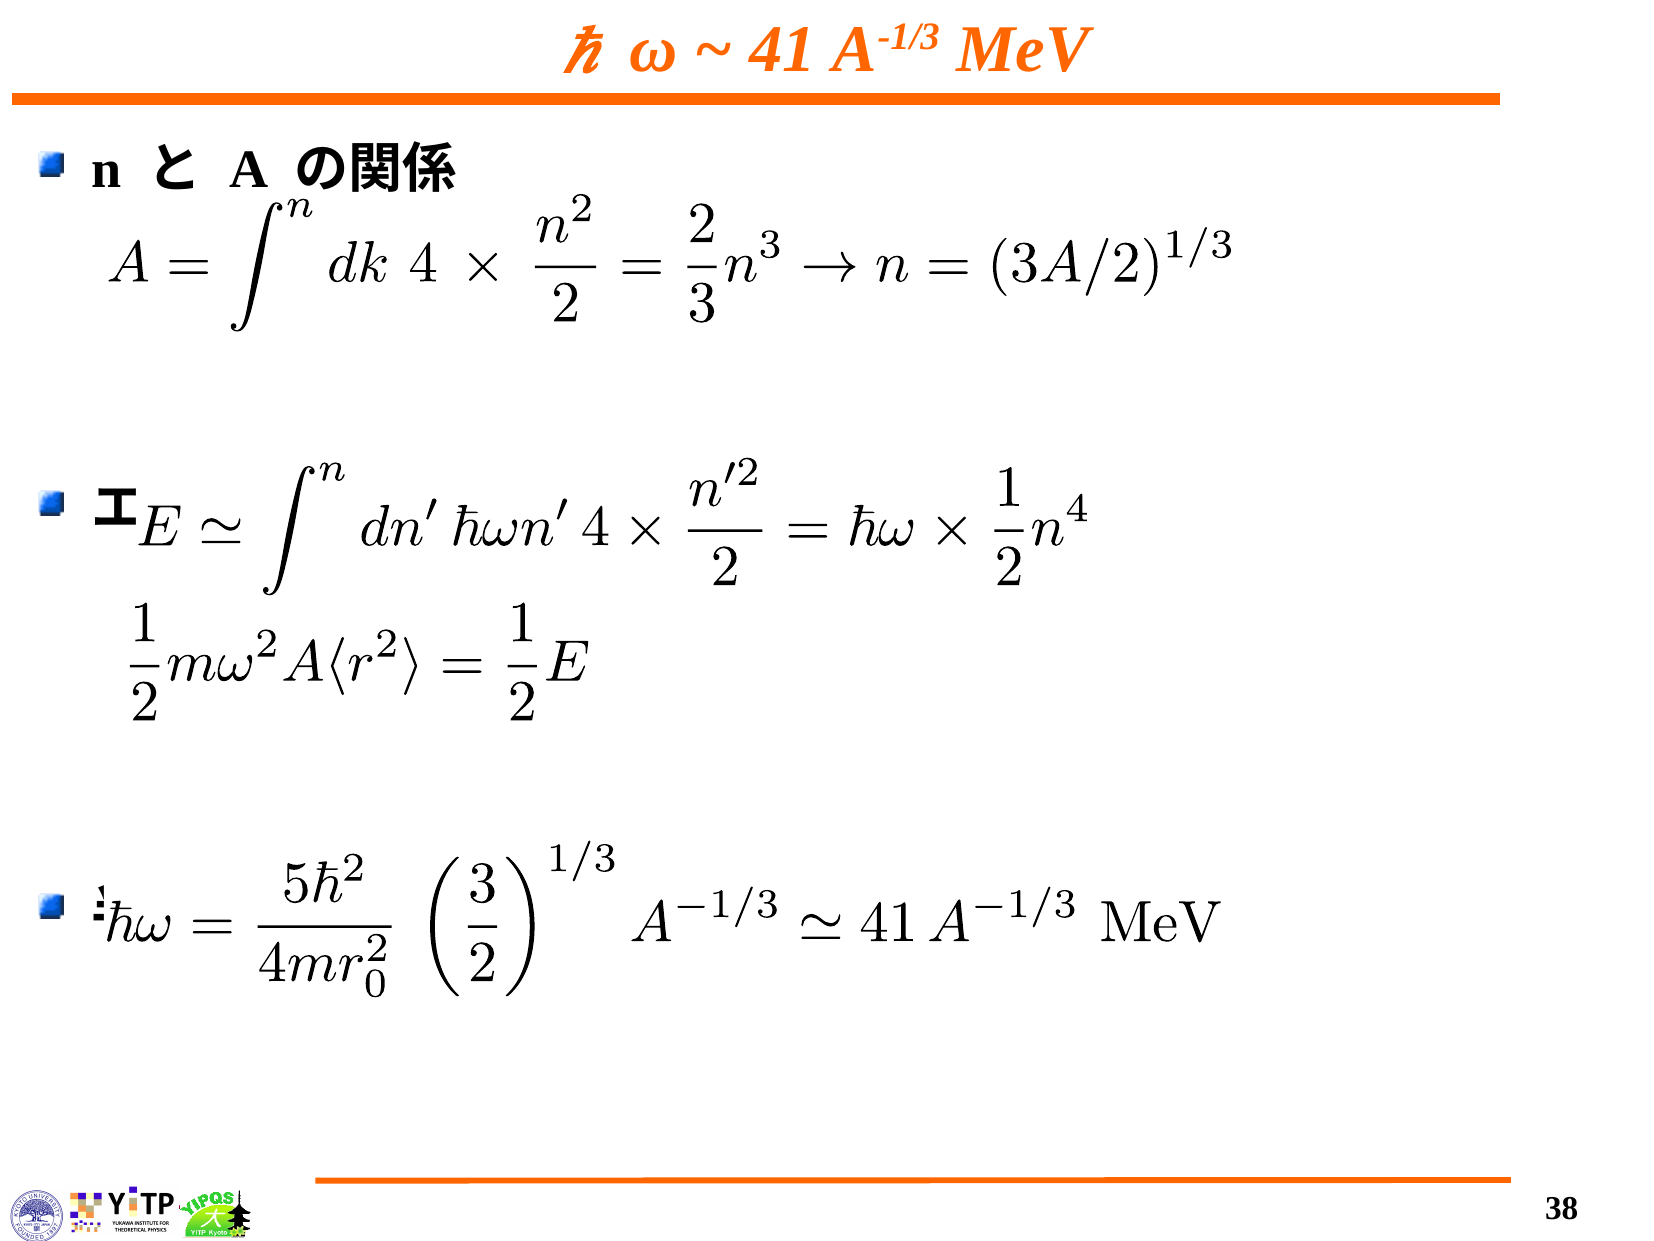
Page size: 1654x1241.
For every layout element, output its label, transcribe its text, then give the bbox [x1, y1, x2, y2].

text_box [103, 840, 1223, 998]
text_box [129, 602, 590, 721]
picture [65, 1183, 251, 1238]
picture [9, 1189, 64, 1241]
list n と A の関係 エネルギー (3D HO) 半径 ∝ A1/3 を利用 (経験的な値と一致) [20, 124, 1621, 1137]
text_box [106, 193, 1234, 332]
title ℏ ω ~ 41 A-1/3 MeV [0, 0, 1654, 99]
text_box [135, 457, 1089, 596]
